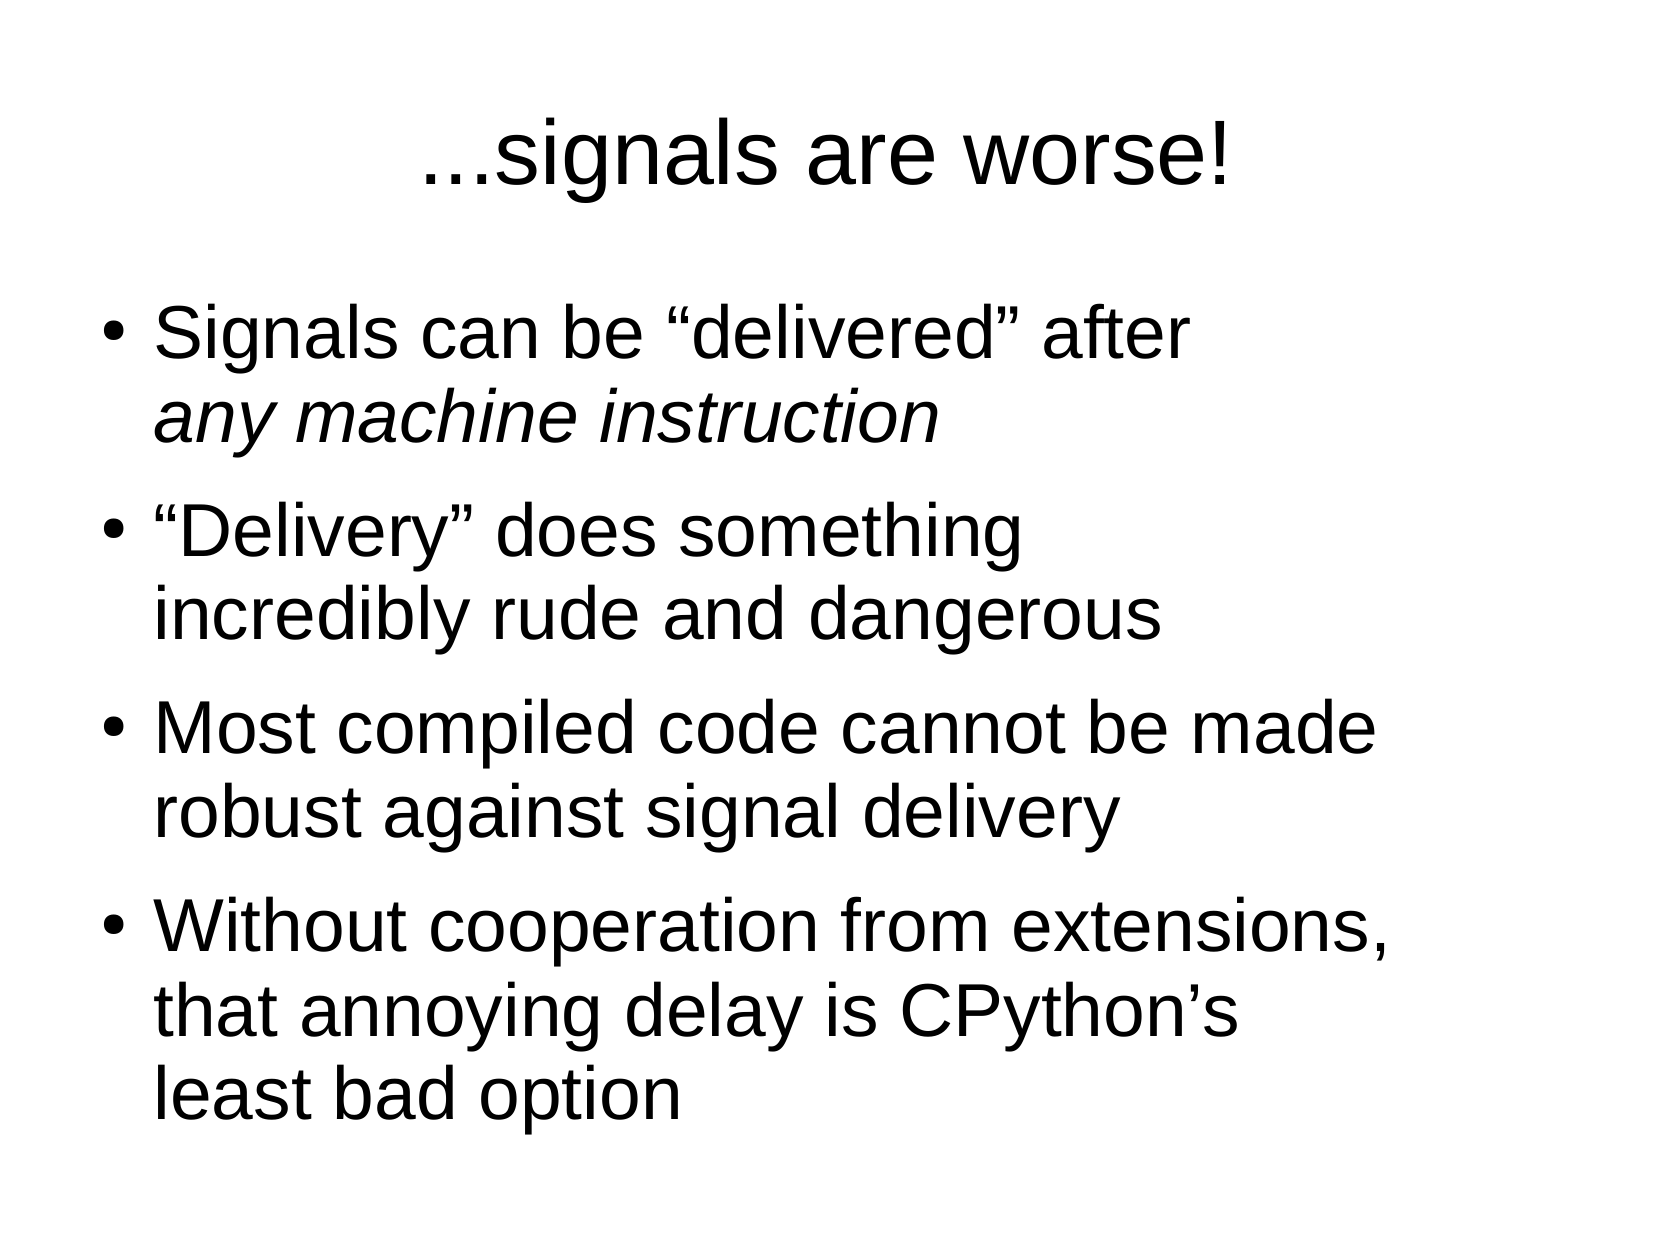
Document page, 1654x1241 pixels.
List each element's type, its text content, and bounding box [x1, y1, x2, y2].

title ...signals are worse! [82, 49, 1571, 257]
list Signals can be “delivered” after any machine instruction “Delivery” does something incredibly rude and dangerous Most compiled code cannot be made robust against signal delivery Without cooperation from extensions, that annoying delay is CPython’s least bad option [82, 290, 1571, 1201]
